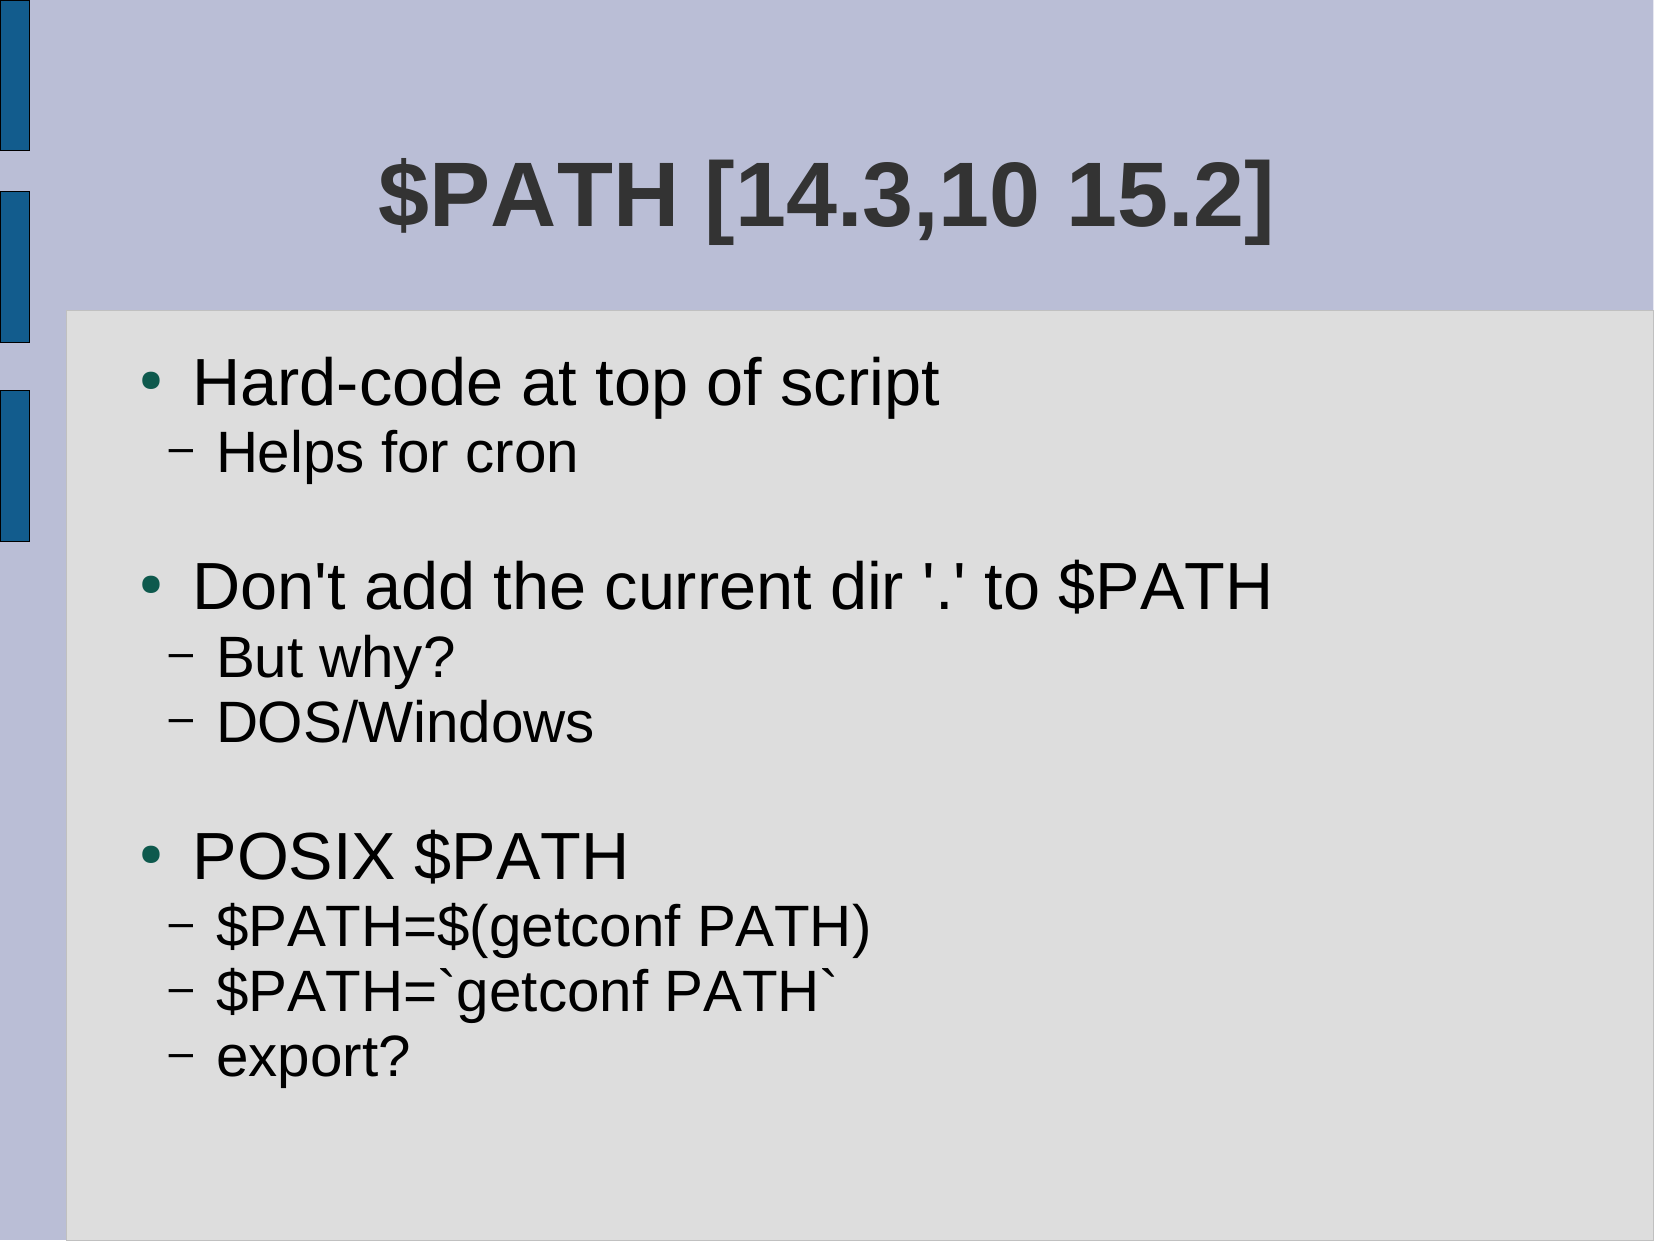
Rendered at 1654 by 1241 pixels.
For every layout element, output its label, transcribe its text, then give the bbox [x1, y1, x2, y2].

title $PATH [14.3,10 15.2] [121, 98, 1534, 291]
list Hard-code at top of script Helps for cron Don't add the current dir '.' to $PATH But why? DOS/Windows POSIX $PATH $PATH=$(getconf PATH) $PATH=`getconf PATH` export? [121, 344, 1534, 1149]
